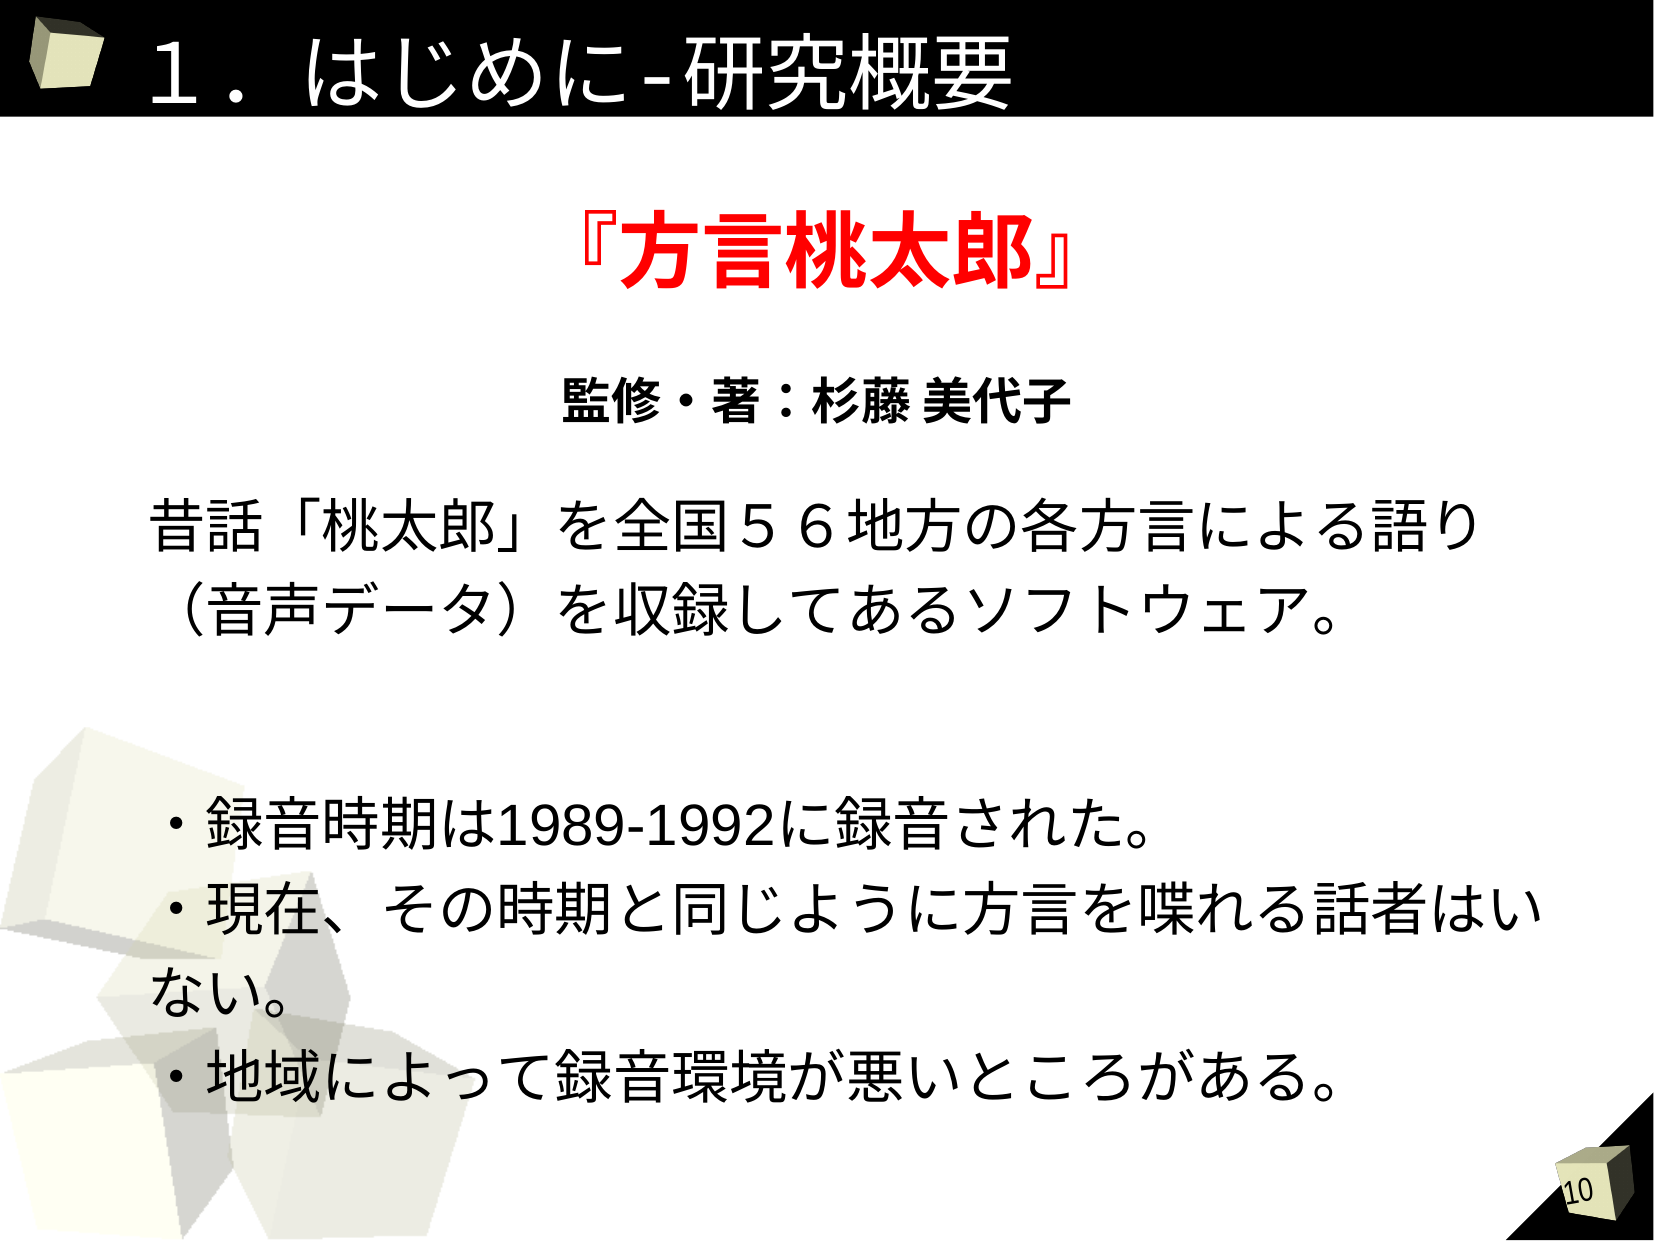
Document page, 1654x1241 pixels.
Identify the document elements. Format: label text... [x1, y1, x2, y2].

picture [448, 902, 464, 922]
picture [235, 906, 254, 912]
text_box 昔話「桃太郎」を全国５６地方の各方言による語り （音声データ）を収録してあるソフトウェア。 ・録音時期は1989-1992に録音された。 ・現在、その時期と同じように方言を喋れる話者はいない。 ・地域によって録音環境が悪いところがある。 [132, 472, 1580, 902]
text_box 監修・著：杉藤 美代子 [546, 354, 1108, 432]
text_box １．はじめに-研究概要 [118, 0, 1565, 119]
text_box 『方言桃太郎』 [487, 177, 1166, 282]
picture [0, 726, 477, 1241]
